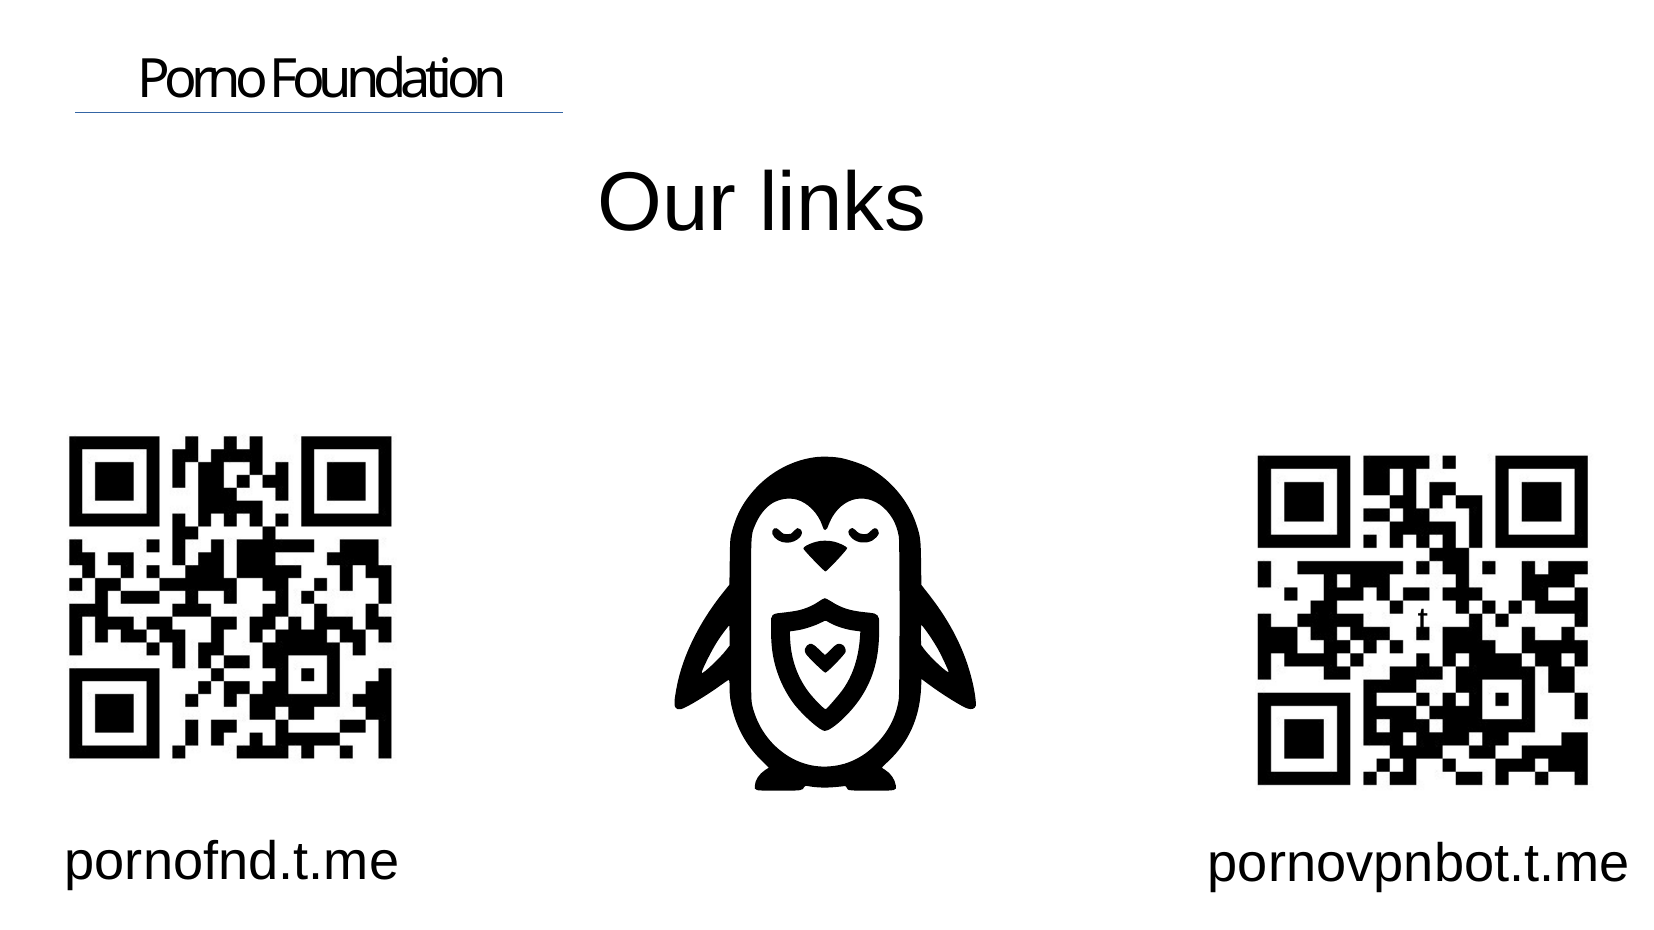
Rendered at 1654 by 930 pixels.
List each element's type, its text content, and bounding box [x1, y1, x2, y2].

text_box pornovpnbot.t.me [1192, 825, 1642, 895]
title Porno Foundation [7, 41, 638, 113]
text_box Our links [582, 147, 1071, 263]
picture [601, 412, 1052, 863]
text_box pornofnd.t.me [49, 822, 413, 893]
picture [1192, 390, 1653, 851]
picture [5, 372, 456, 823]
